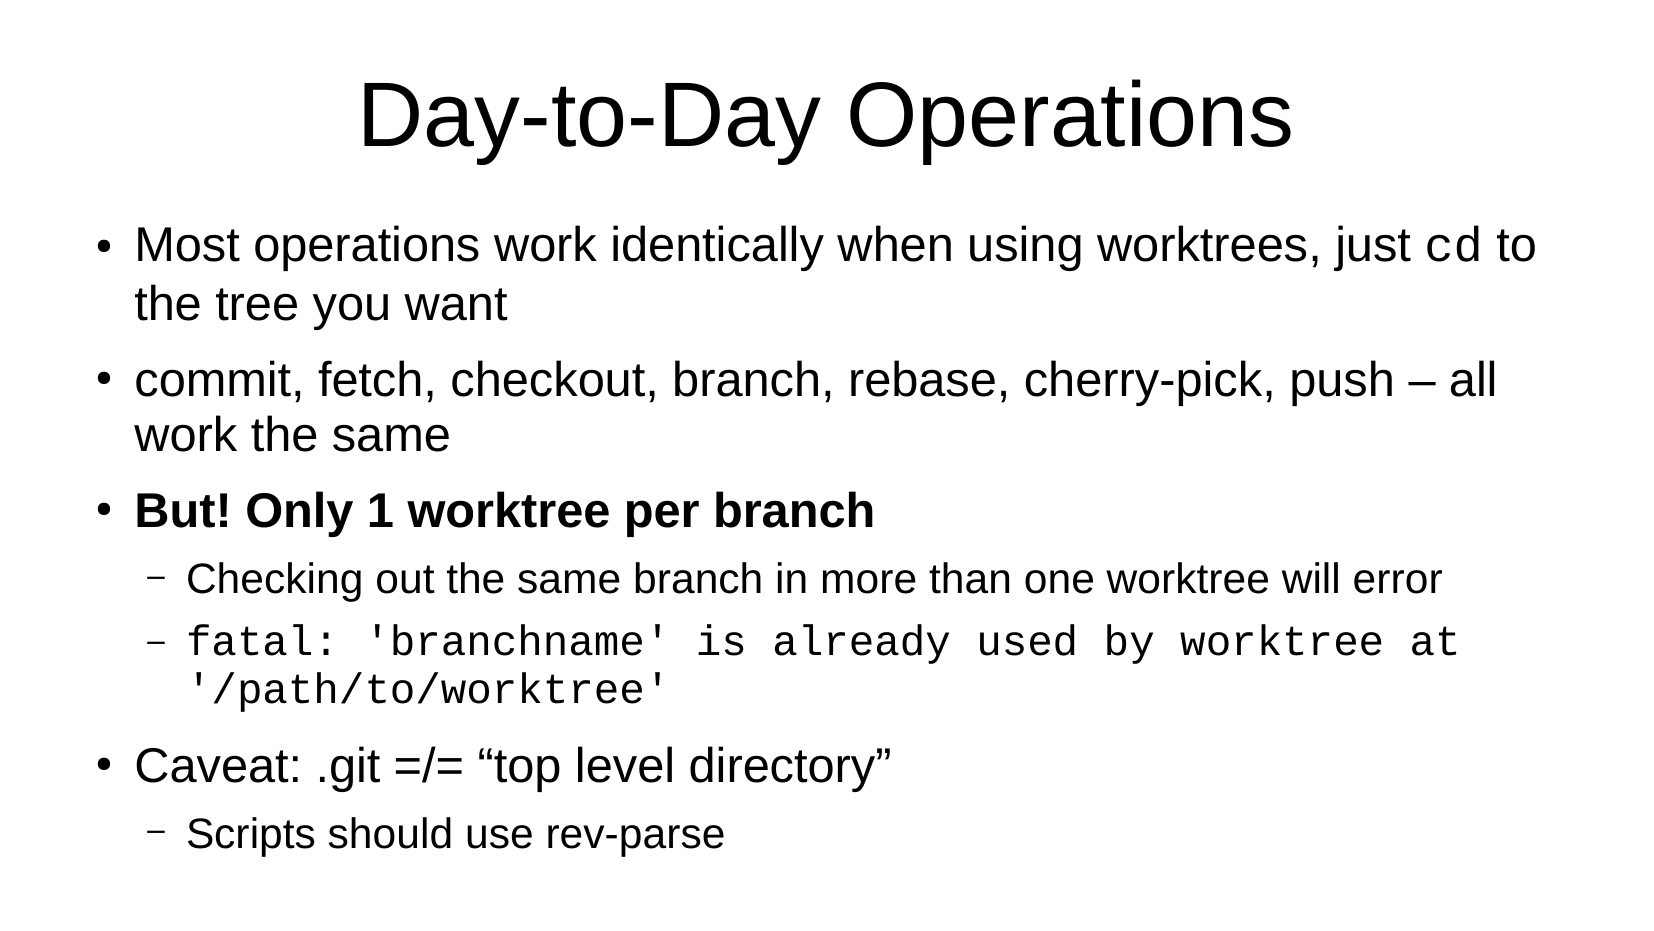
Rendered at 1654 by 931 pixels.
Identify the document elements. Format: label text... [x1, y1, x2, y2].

title Day-to-Day Operations [82, 37, 1571, 193]
list Most operations work identically when using worktrees, just cd to the tree you want commit, fetch, checkout, branch, rebase, cherry-pick, push – all work the same But! Only 1 worktree per branch Checking out the same branch in more than one worktree will error fatal: 'branchname' is already used by worktree at '/path/to/worktree' Caveat: .git =/= “top level directory” Scripts should use rev-parse [82, 217, 1571, 863]
